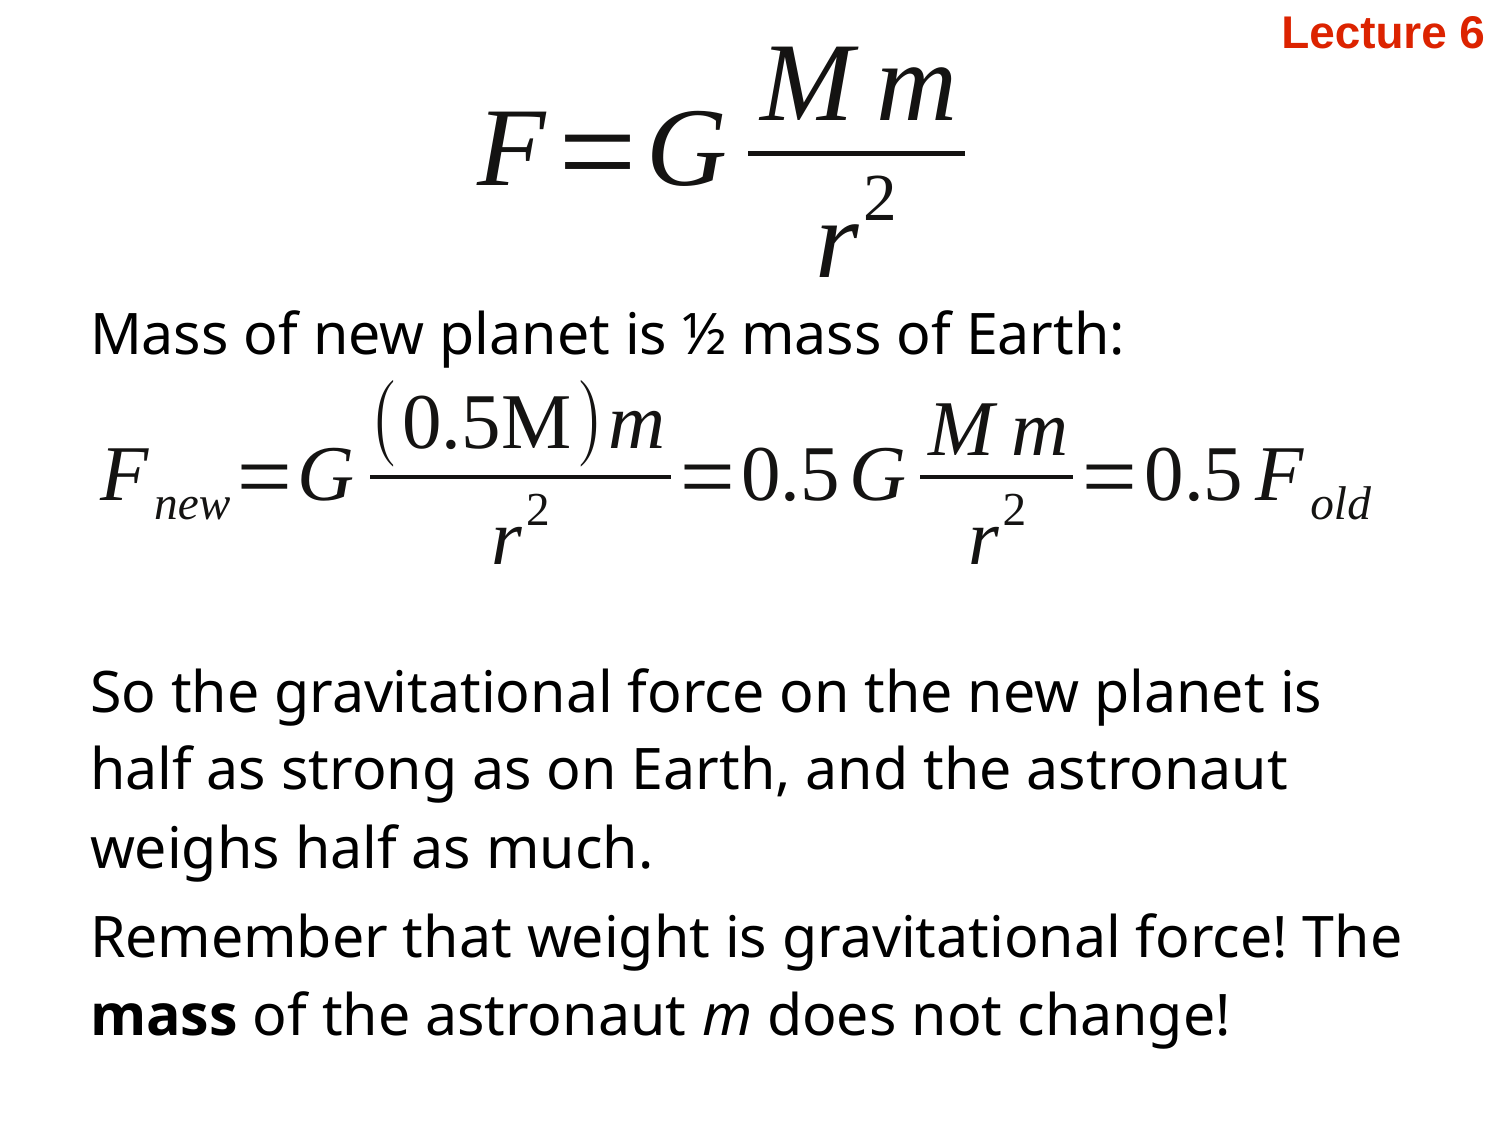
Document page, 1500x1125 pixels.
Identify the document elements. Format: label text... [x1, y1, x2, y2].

list Mass of new planet is ½ mass of Earth: So the gravitational force on the new planet is half as strong as on Earth, and the astronaut weighs half as much. Remember that weight is gravitational force! The mass of the astronaut m does not change! [75, 285, 1425, 1062]
text_box Lecture 6 [1185, 0, 1500, 67]
chart [465, 20, 976, 302]
chart [90, 377, 1380, 582]
